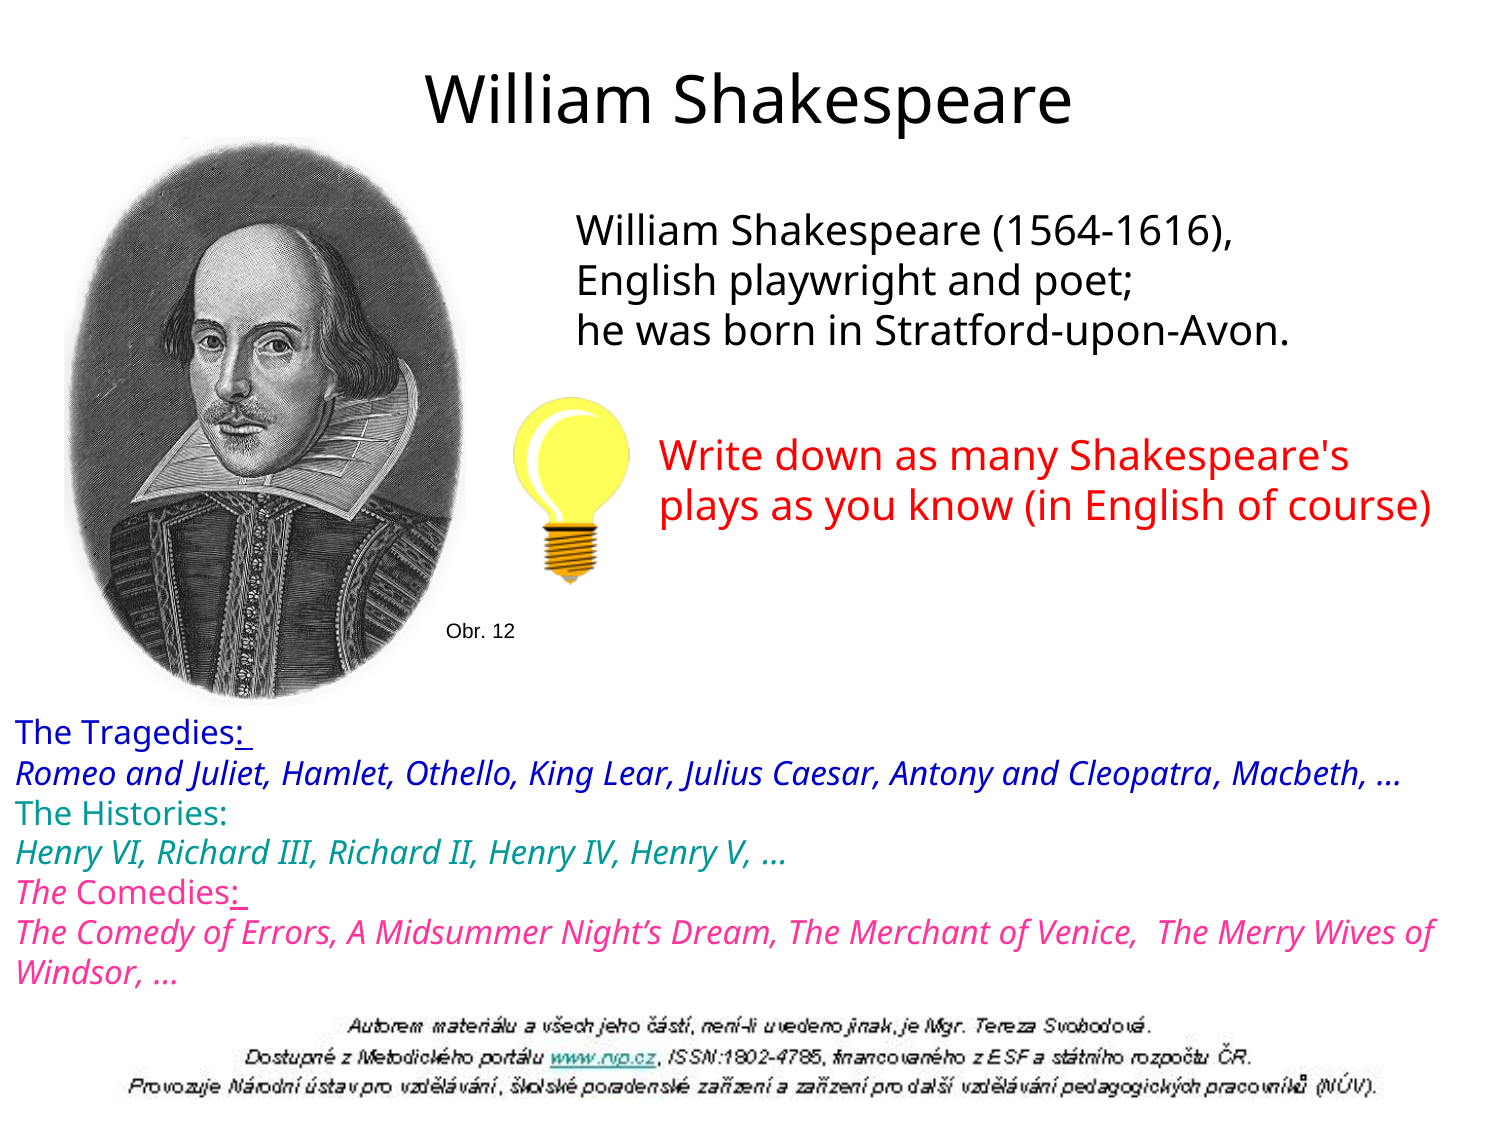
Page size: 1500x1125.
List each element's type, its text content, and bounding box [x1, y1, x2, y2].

title William Shakespeare [75, 45, 1426, 149]
picture [0, 0, 1500, 705]
text_box Write down as many Shakespeare's plays as you know (in English of course) [643, 420, 1459, 537]
text_box William Shakespeare (1564-1616), English playwright and poet; he was born in Stratford-upon-Avon. [560, 196, 1316, 362]
text_box Obr. 12 [431, 609, 531, 651]
text_box The Tragedies: Romeo and Juliet, Hamlet, Othello, King Lear, Julius Caesar, Antony and Cleopatra, Macbeth, … The Histories: Henry VI, Richard III, Richard II, Henry IV, Henry V, … The Comedies: The Comedy of Errors, A Midsummer Night’s Dream, The Merchant of Venice, The Merry Wives of Windsor, … [0, 704, 1500, 999]
picture [0, 999, 1500, 1125]
